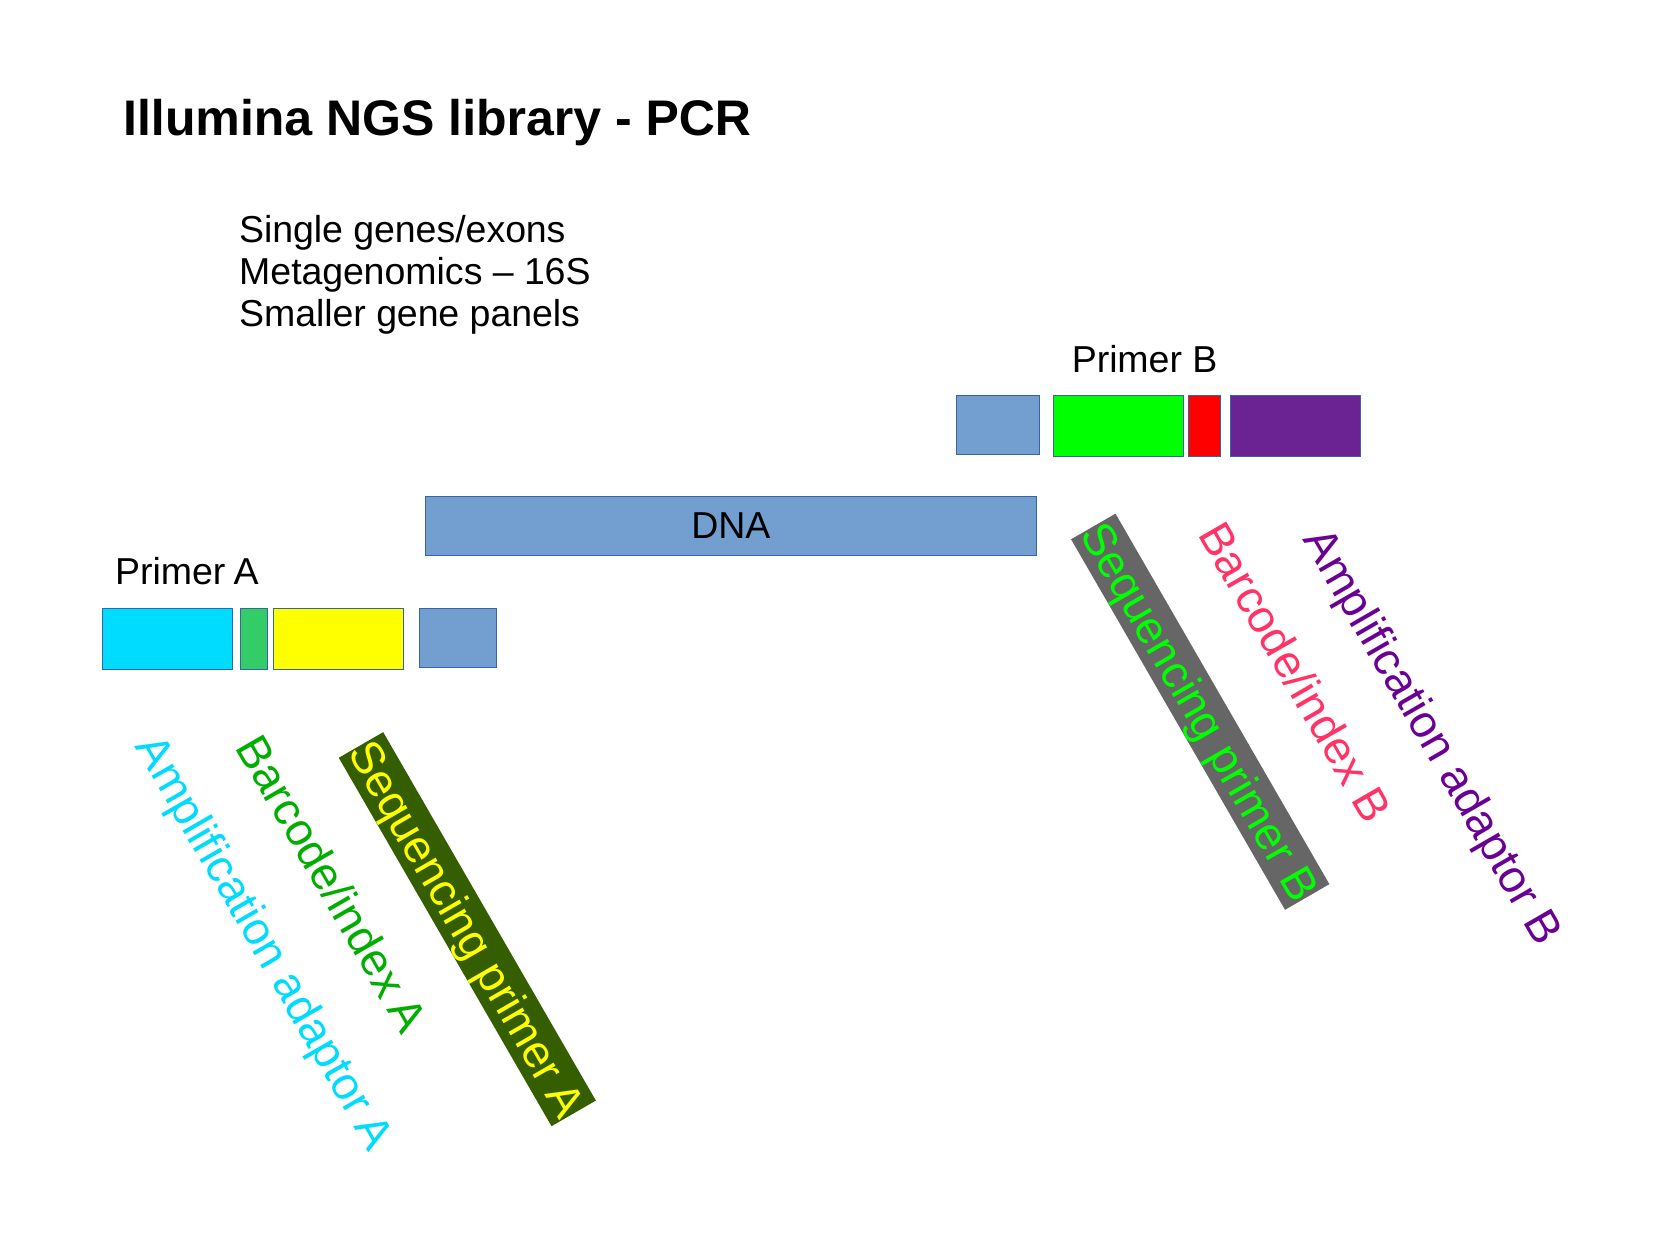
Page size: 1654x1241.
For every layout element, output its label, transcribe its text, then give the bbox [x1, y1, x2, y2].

text_box Barcode/index B [1175, 497, 1465, 932]
text_box Sequencing primer A [314, 715, 641, 1203]
text_box [419, 608, 497, 668]
text_box Amplification adaptor B [1279, 502, 1641, 1061]
text_box [273, 608, 404, 670]
text_box Primer B [1057, 330, 1233, 388]
text_box [240, 608, 268, 670]
text_box Single genes/exons Metagenomics – 16S Smaller gene panels [224, 200, 606, 342]
text_box [1188, 395, 1221, 457]
text_box Barcode/index A [168, 709, 502, 1170]
text_box Primer A [100, 543, 274, 601]
text_box Illumina NGS library - PCR [108, 82, 1278, 155]
text_box [1230, 395, 1361, 457]
text_box Sequencing primer B [1036, 497, 1364, 974]
text_box [956, 395, 1040, 455]
text_box DNA [425, 496, 1037, 556]
text_box [1053, 395, 1184, 457]
text_box Amplification adaptor A [100, 709, 449, 1233]
text_box [102, 608, 233, 670]
